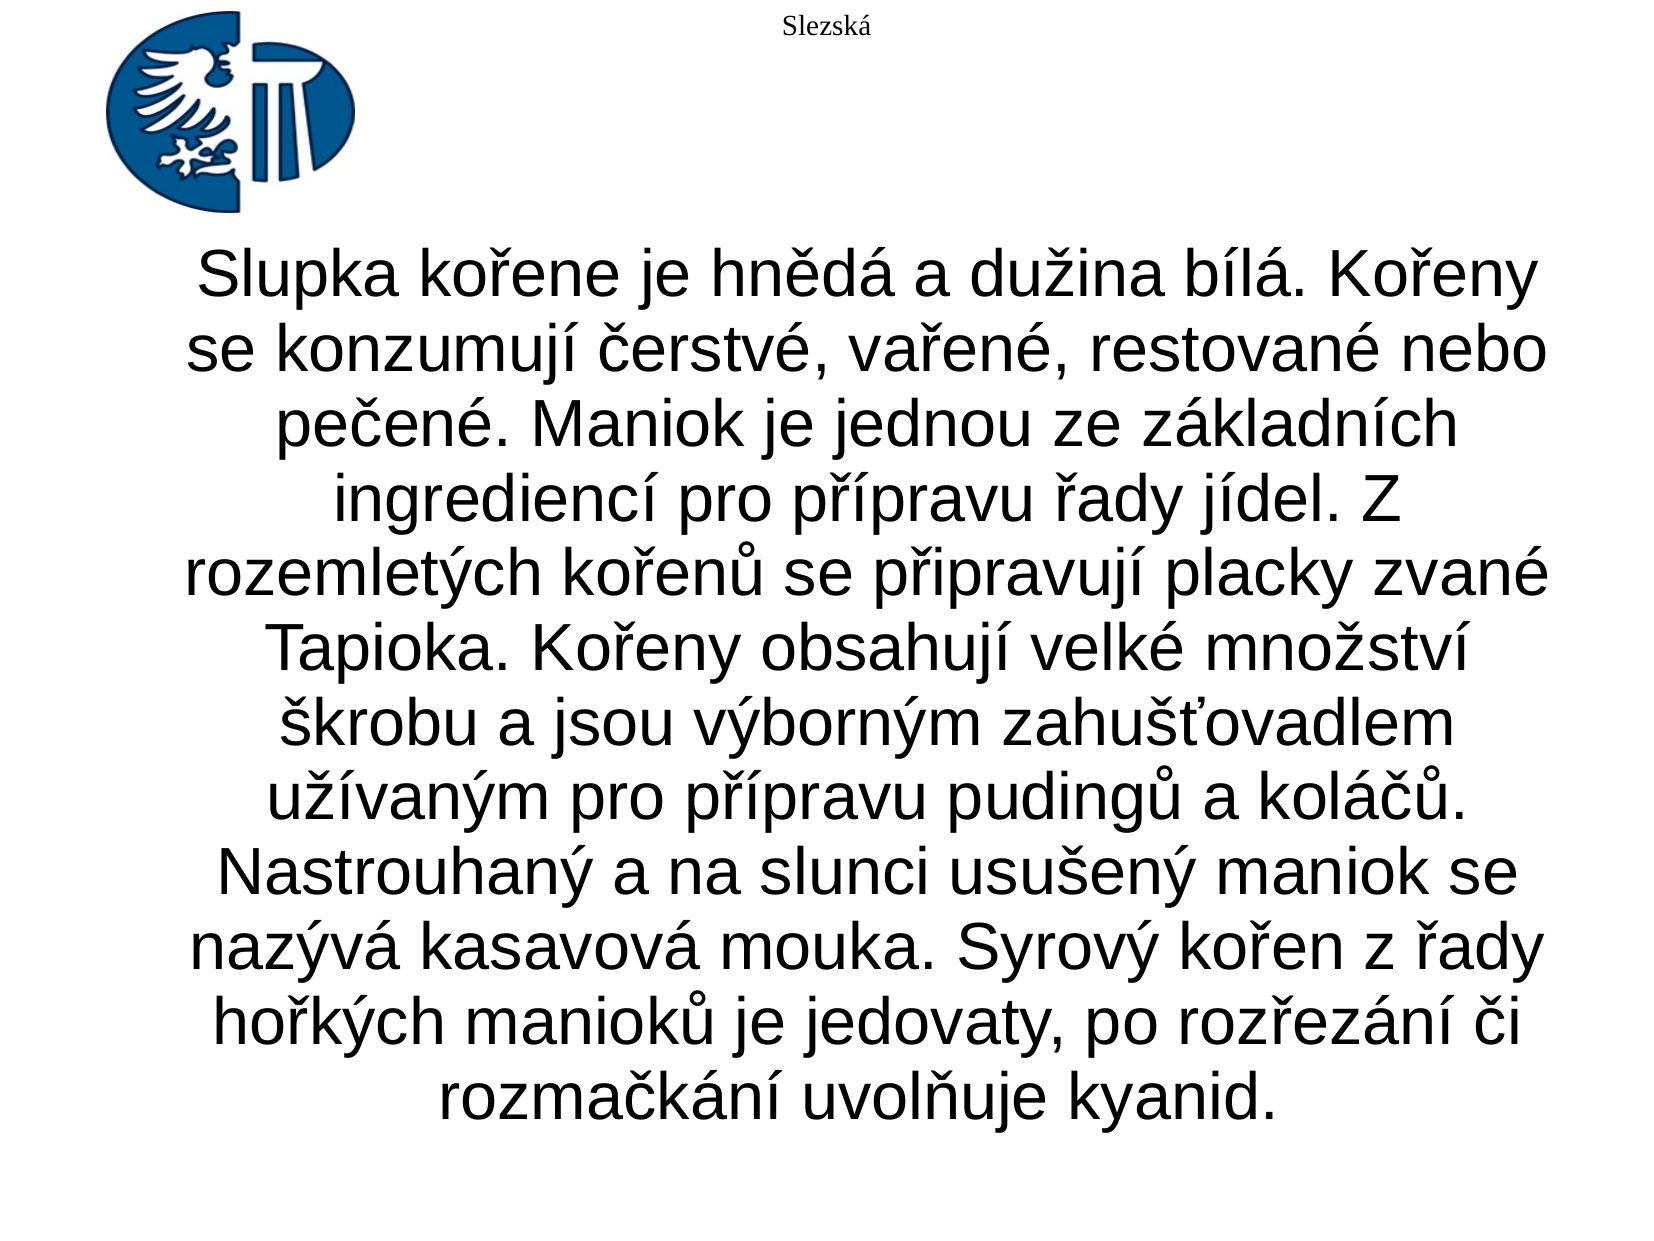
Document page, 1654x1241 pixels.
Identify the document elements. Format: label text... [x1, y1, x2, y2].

picture [106, 11, 355, 213]
list Slupka kořene je hnědá a dužina bílá. Kořeny se konzumují čerstvé, vařené, restované nebo pečené. Maniok je jednou ze základních ingrediencí pro přípravu řady jídel. Z rozemletých kořenů se připravují placky zvané Tapioka. Kořeny obsahují velké množství škrobu a jsou výborným zahušťovadlem užívaným pro přípravu pudingů a koláčů. Nastrouhaný a na slunci usušený maniok se nazývá kasavová mouka. Syrový kořen z řady hořkých manioků je jedovaty, po rozřezání či rozmačkání uvolňuje kyanid. [88, 236, 1577, 1182]
